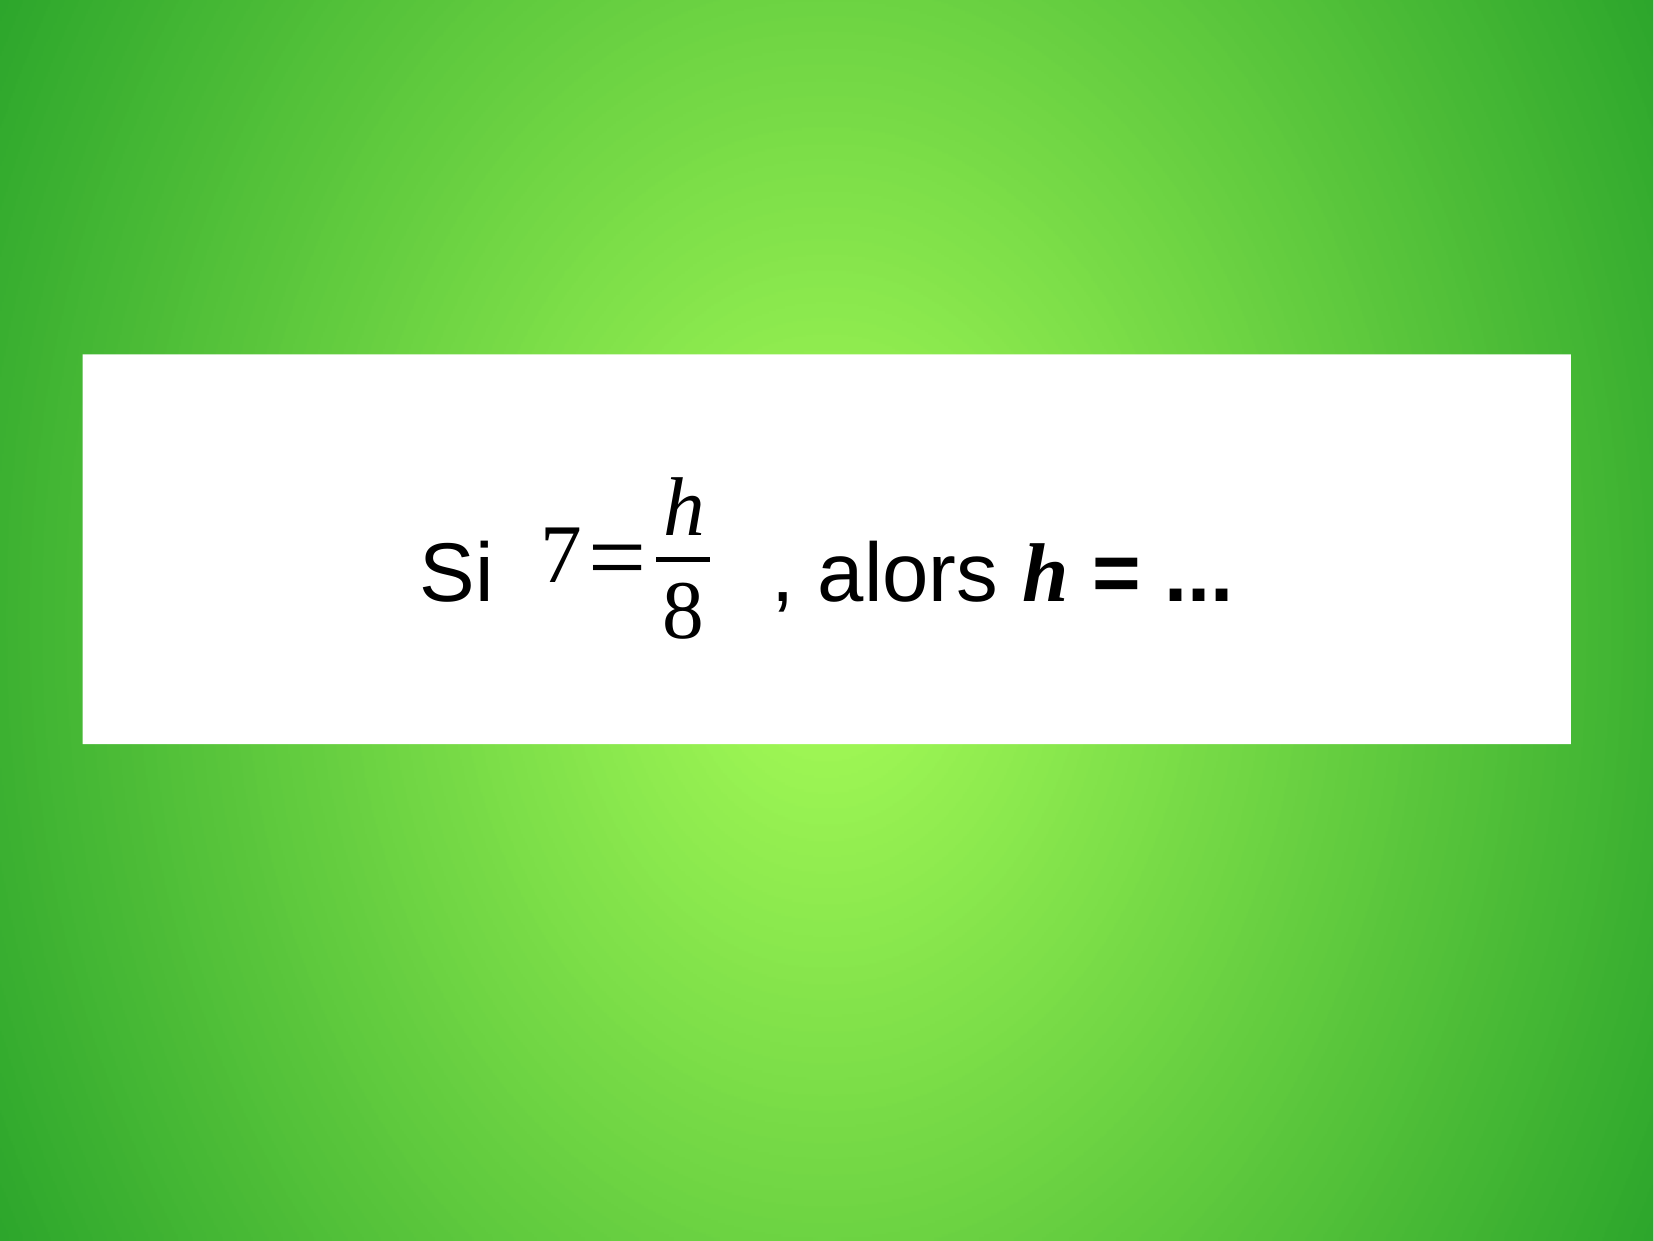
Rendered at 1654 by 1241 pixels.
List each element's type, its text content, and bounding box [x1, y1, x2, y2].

picture [0, 0, 1654, 1241]
chart [534, 460, 721, 658]
subtitle Si , alors h = ... [82, 354, 1571, 745]
